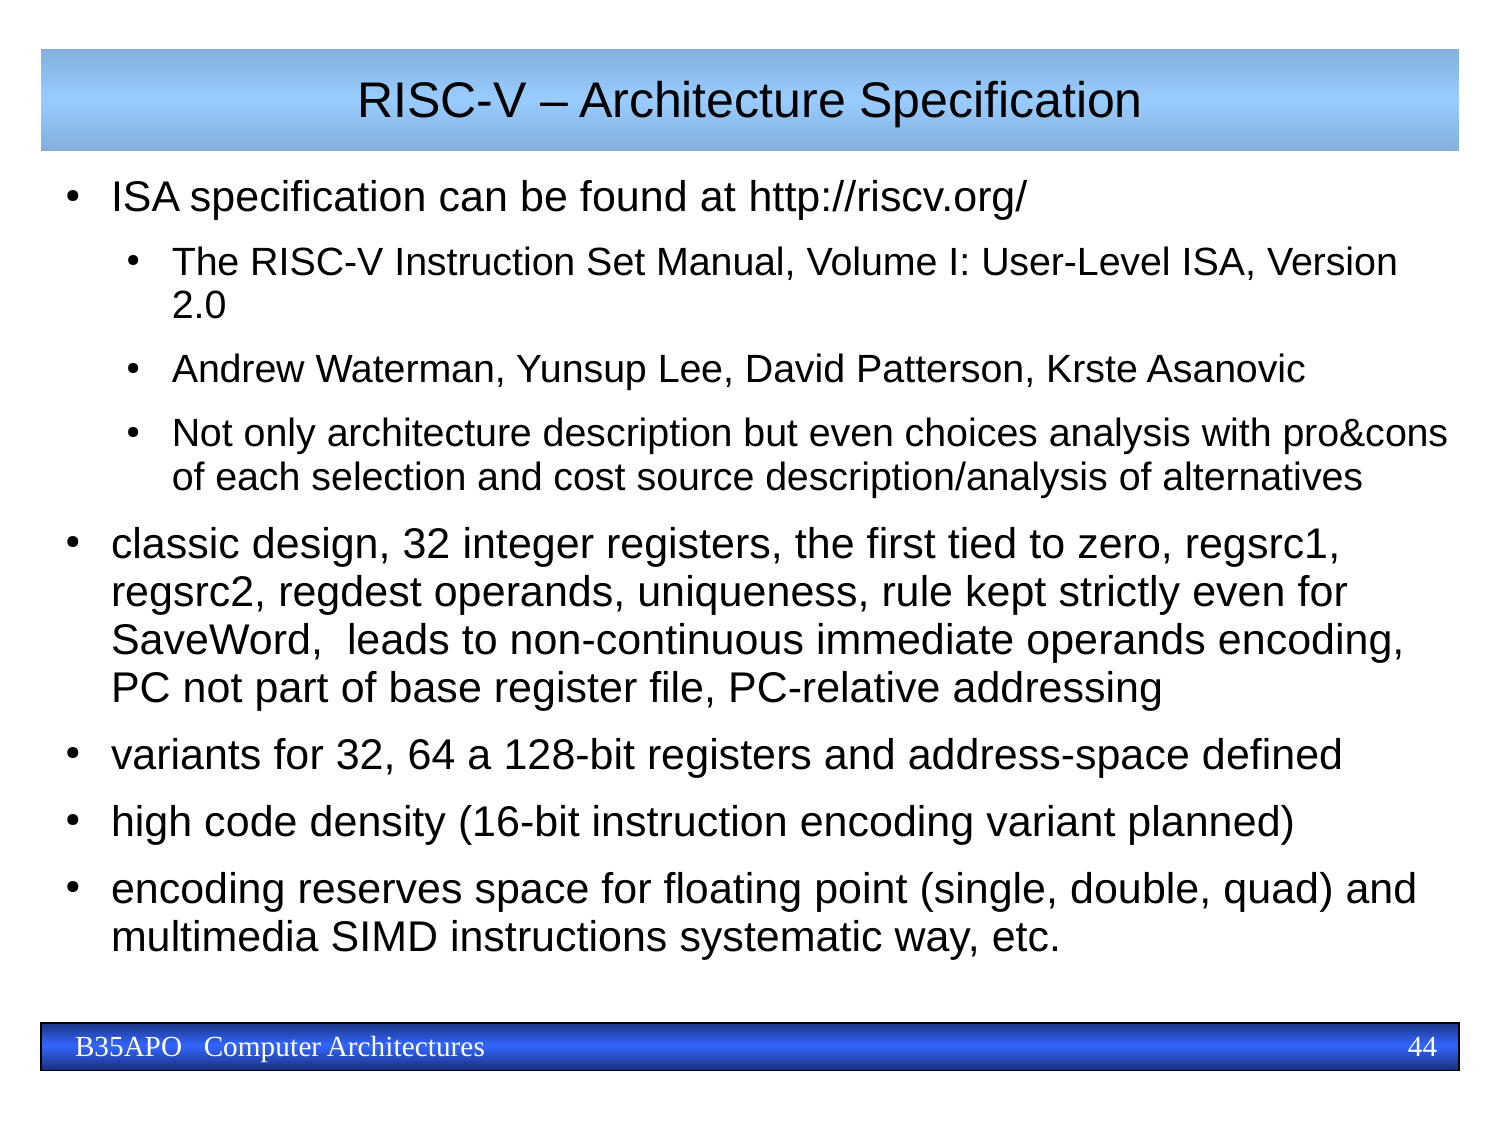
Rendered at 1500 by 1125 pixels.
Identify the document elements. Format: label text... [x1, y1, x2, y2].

title RISC-V – Architecture Specification [41, 49, 1459, 151]
list ISA specification can be found at http://riscv.org/ The RISC-V Instruction Set Manual, Volume I: User-Level ISA, Version 2.0 Andrew Waterman, Yunsup Lee, David Patterson, Krste Asanovic Not only architecture description but even choices analysis with pro&cons of each selection and cost source description/analysis of alternatives classic design, 32 integer registers, the first tied to zero, regsrc1, regsrc2, regdest operands, uniqueness, rule kept strictly even for SaveWord, leads to non-continuous immediate operands encoding, PC not part of base register file, PC-relative addressing variants for 32, 64 a 128-bit registers and address-space defined high code density (16-bit instruction encoding variant planned) encoding reserves space for floating point (single, double, quad) and multimedia SIMD instructions systematic way, etc. [50, 172, 1450, 1000]
